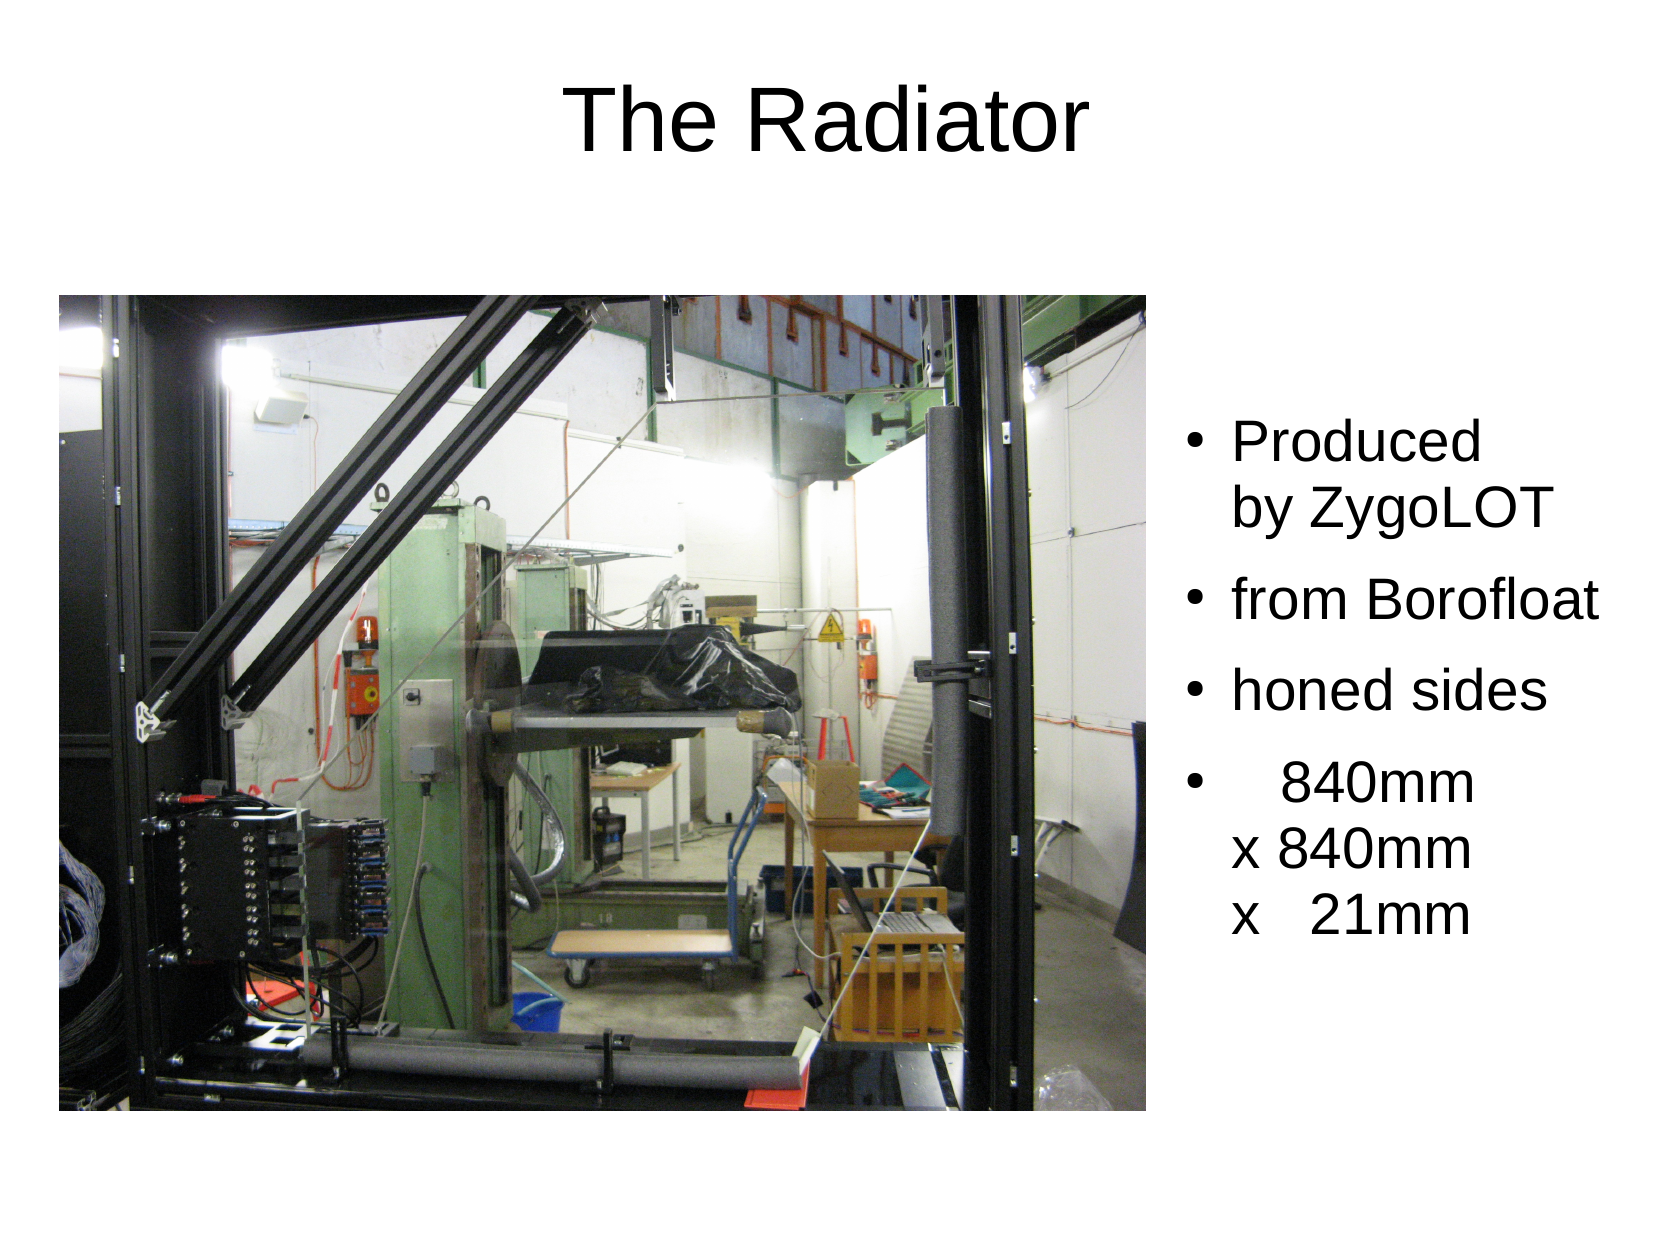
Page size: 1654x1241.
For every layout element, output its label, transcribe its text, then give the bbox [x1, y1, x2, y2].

title The Radiator [82, 49, 1571, 189]
list Produced by ZygoLOT from Borofloat honed sides 840mm x 840mm x 21mm [1169, 408, 1615, 993]
picture [59, 295, 1146, 1111]
